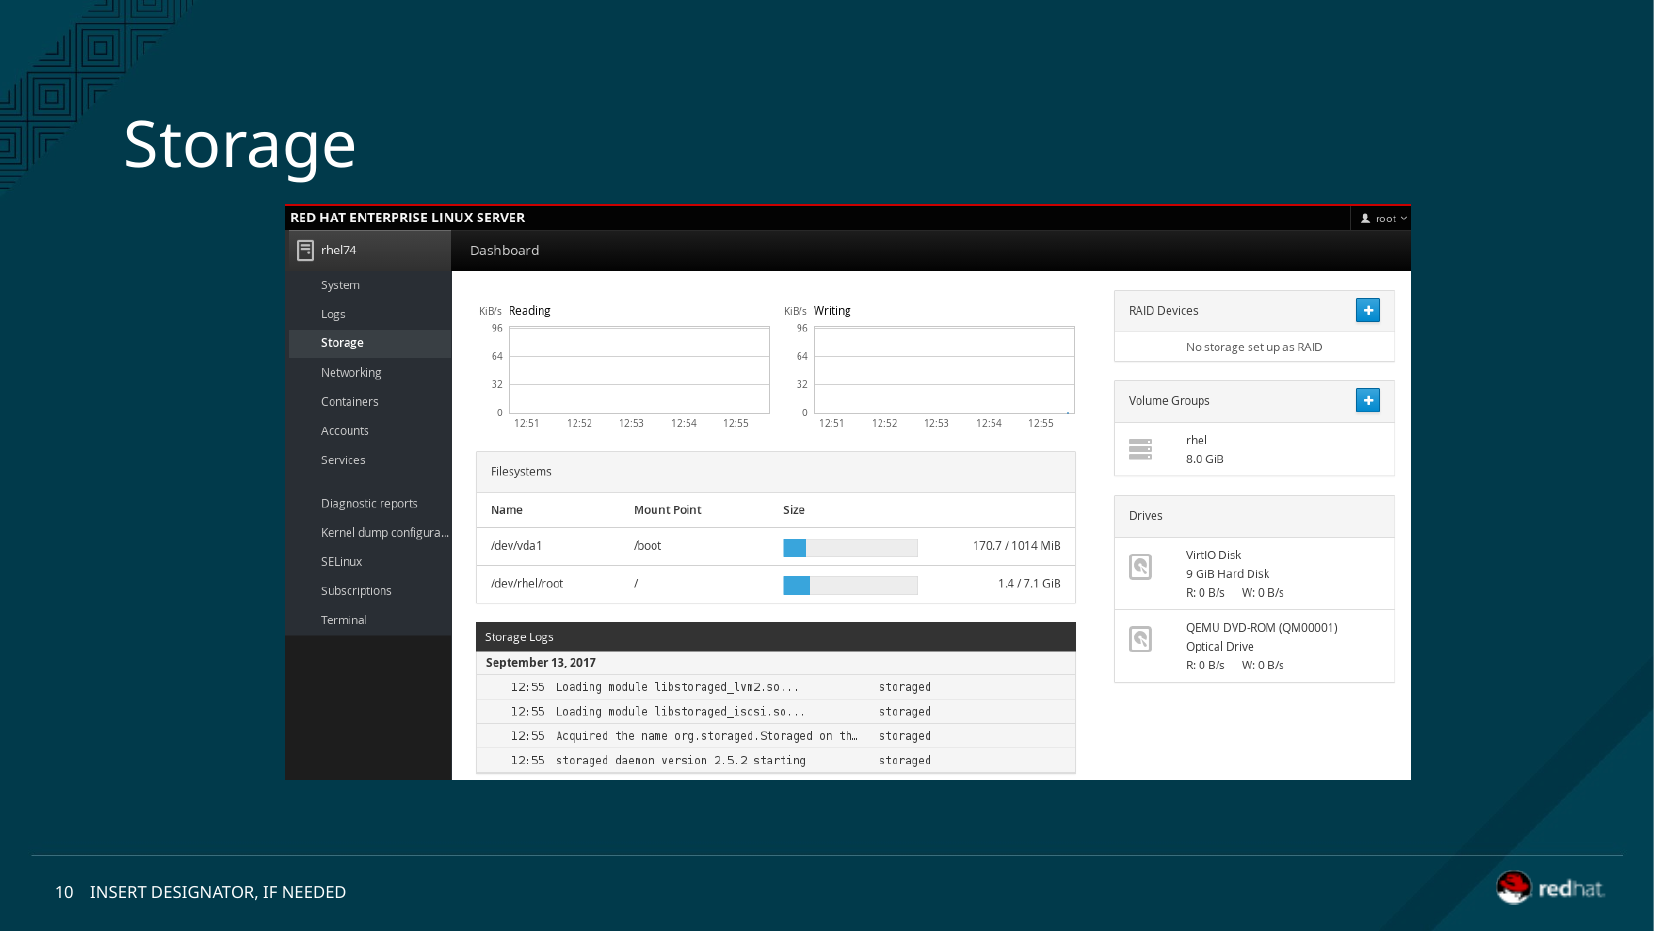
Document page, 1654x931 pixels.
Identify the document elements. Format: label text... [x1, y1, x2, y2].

picture [1540, 879, 1605, 897]
title Storage [124, 0, 1530, 187]
picture [1497, 871, 1532, 904]
picture [286, 205, 1410, 779]
picture [70, 33, 74, 61]
